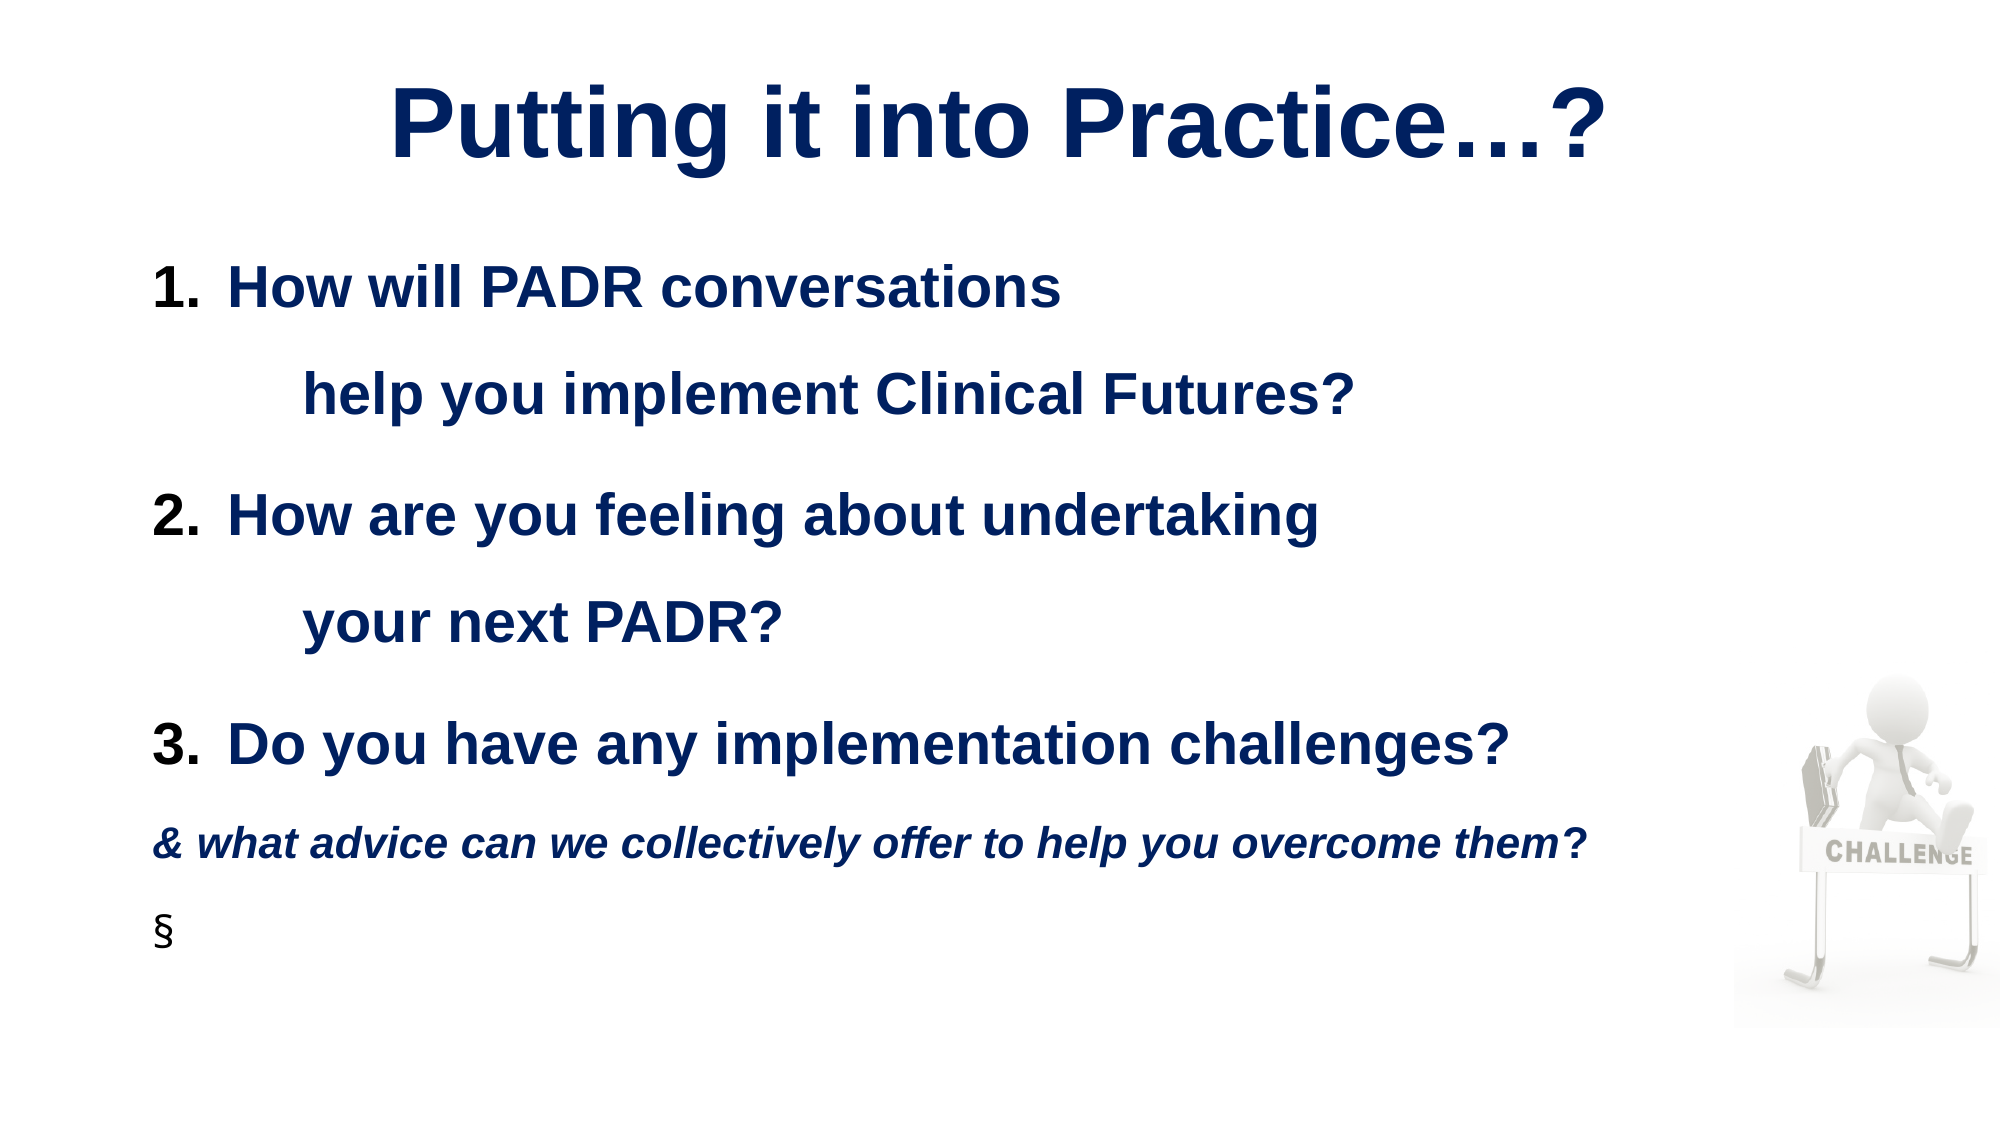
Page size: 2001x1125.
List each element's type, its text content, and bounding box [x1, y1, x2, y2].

title Putting it into Practice…? [99, 50, 1900, 238]
picture [1734, 643, 2000, 1028]
list How will PADR conversations help you implement Clinical Futures? How are you feeling about undertaking your next PADR? Do you have any implementation challenges? & what advice can we collectively offer to help you overcome them? [137, 204, 1958, 882]
